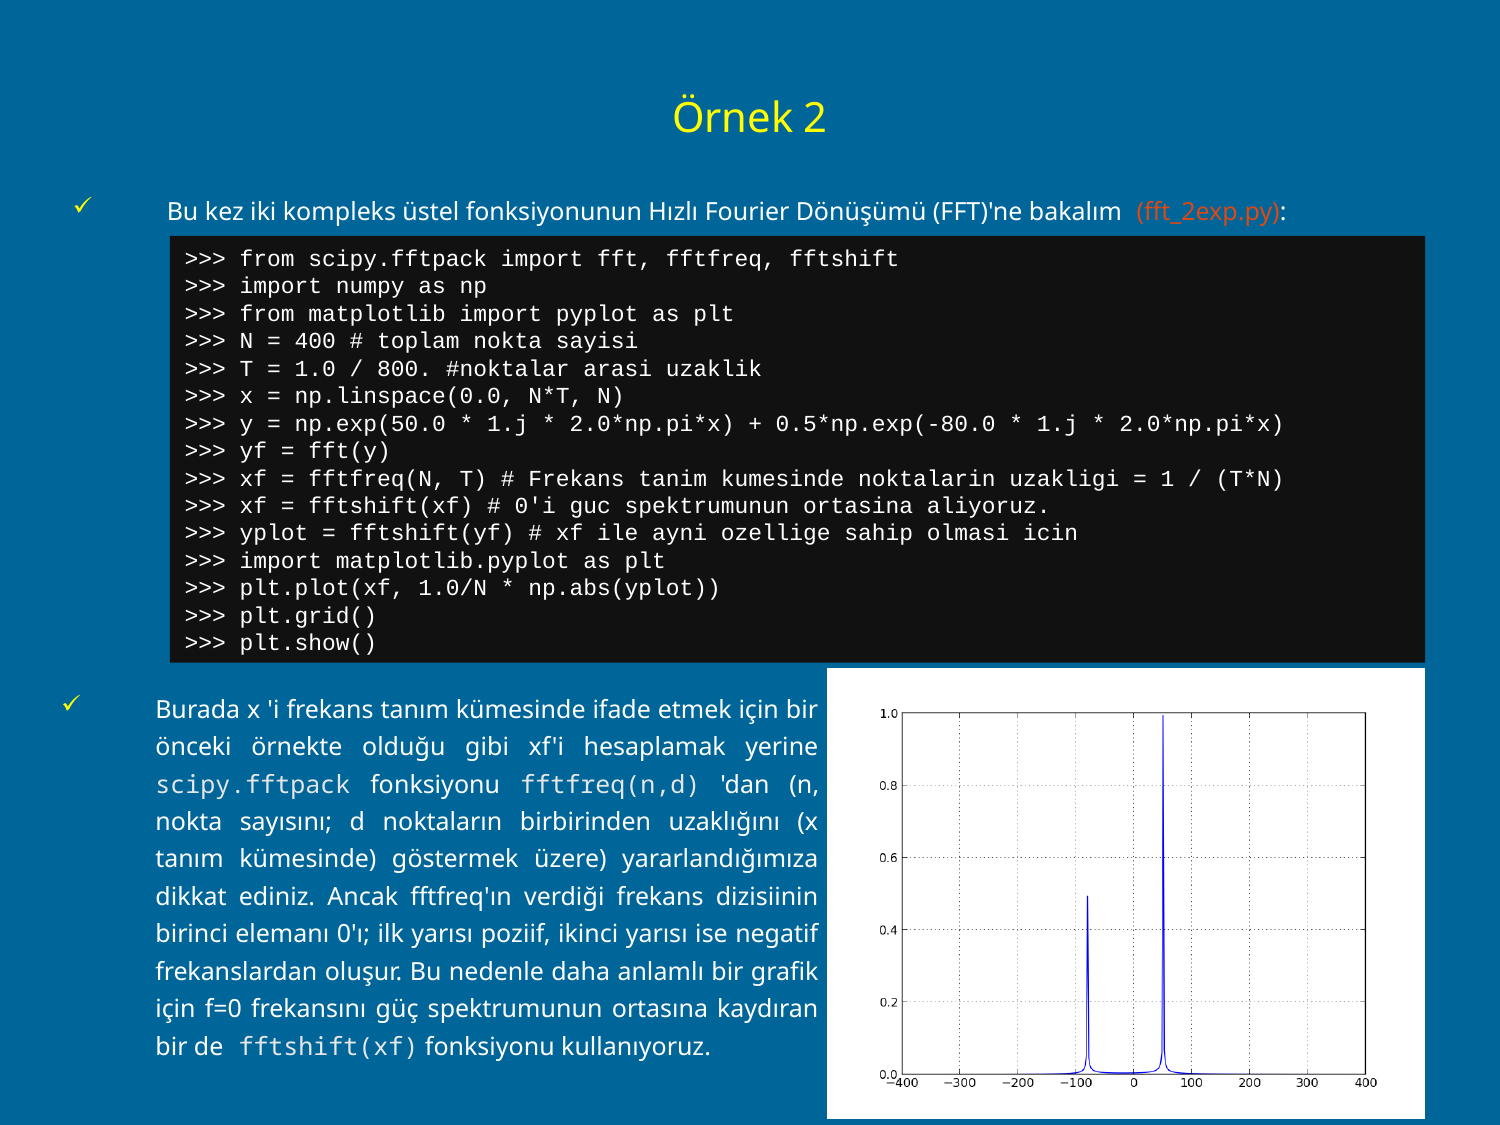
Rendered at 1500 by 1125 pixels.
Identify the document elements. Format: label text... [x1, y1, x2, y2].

title Örnek 2 [146, 62, 1354, 169]
text_box >>> from scipy.fftpack import fft, fftfreq, fftshift >>> import numpy as np >>> from matplotlib import pyplot as plt >>> N = 400 # toplam nokta sayisi >>> T = 1.0 / 800. #noktalar arasi uzaklik >>> x = np.linspace(0.0, N*T, N) >>> y = np.exp(50.0 * 1.j * 2.0*np.pi*x) + 0.5*np.exp(-80.0 * 1.j * 2.0*np.pi*x) >>> yf = fft(y) >>> xf = fftfreq(N, T) # Frekans tanim kumesinde noktalarin uzakligi = 1 / (T*N) >>> xf = fftshift(xf) # 0'i guc spektrumunun ortasina aliyoruz. >>> yplot = fftshift(yf) # xf ile ayni ozellige sahip olmasi icin >>> import matplotlib.pyplot as plt >>> plt.plot(xf, 1.0/N * np.abs(yplot)) >>> plt.grid() >>> plt.show() [169, 235, 1426, 663]
picture [828, 669, 1424, 1118]
list Bu kez iki kompleks üstel fonksiyonunun Hızlı Fourier Dönüşümü (FFT)'ne bakalım (fft_2exp.py): [21, 179, 1488, 240]
list Burada x 'i frekans tanım kümesinde ifade etmek için bir önceki örnekte olduğu gibi xf'i hesaplamak yerine scipy.fftpack fonksiyonu fftfreq(n,d) 'dan (n, nokta sayısını; d noktaların birbirinden uzaklığını (x tanım kümesinde) göstermek üzere) yararlandığımıza dikkat ediniz. Ancak fftfreq'ın verdiği frekans dizisiinin birinci elemanı 0'ı; ilk yarısı poziif, ikinci yarısı ise negatif frekanslardan oluşur. Bu nedenle daha anlamlı bir grafik için f=0 frekansını güç spektrumunun ortasına kaydıran bir de fftshift(xf) fonksiyonu kullanıyoruz. [9, 677, 827, 1105]
